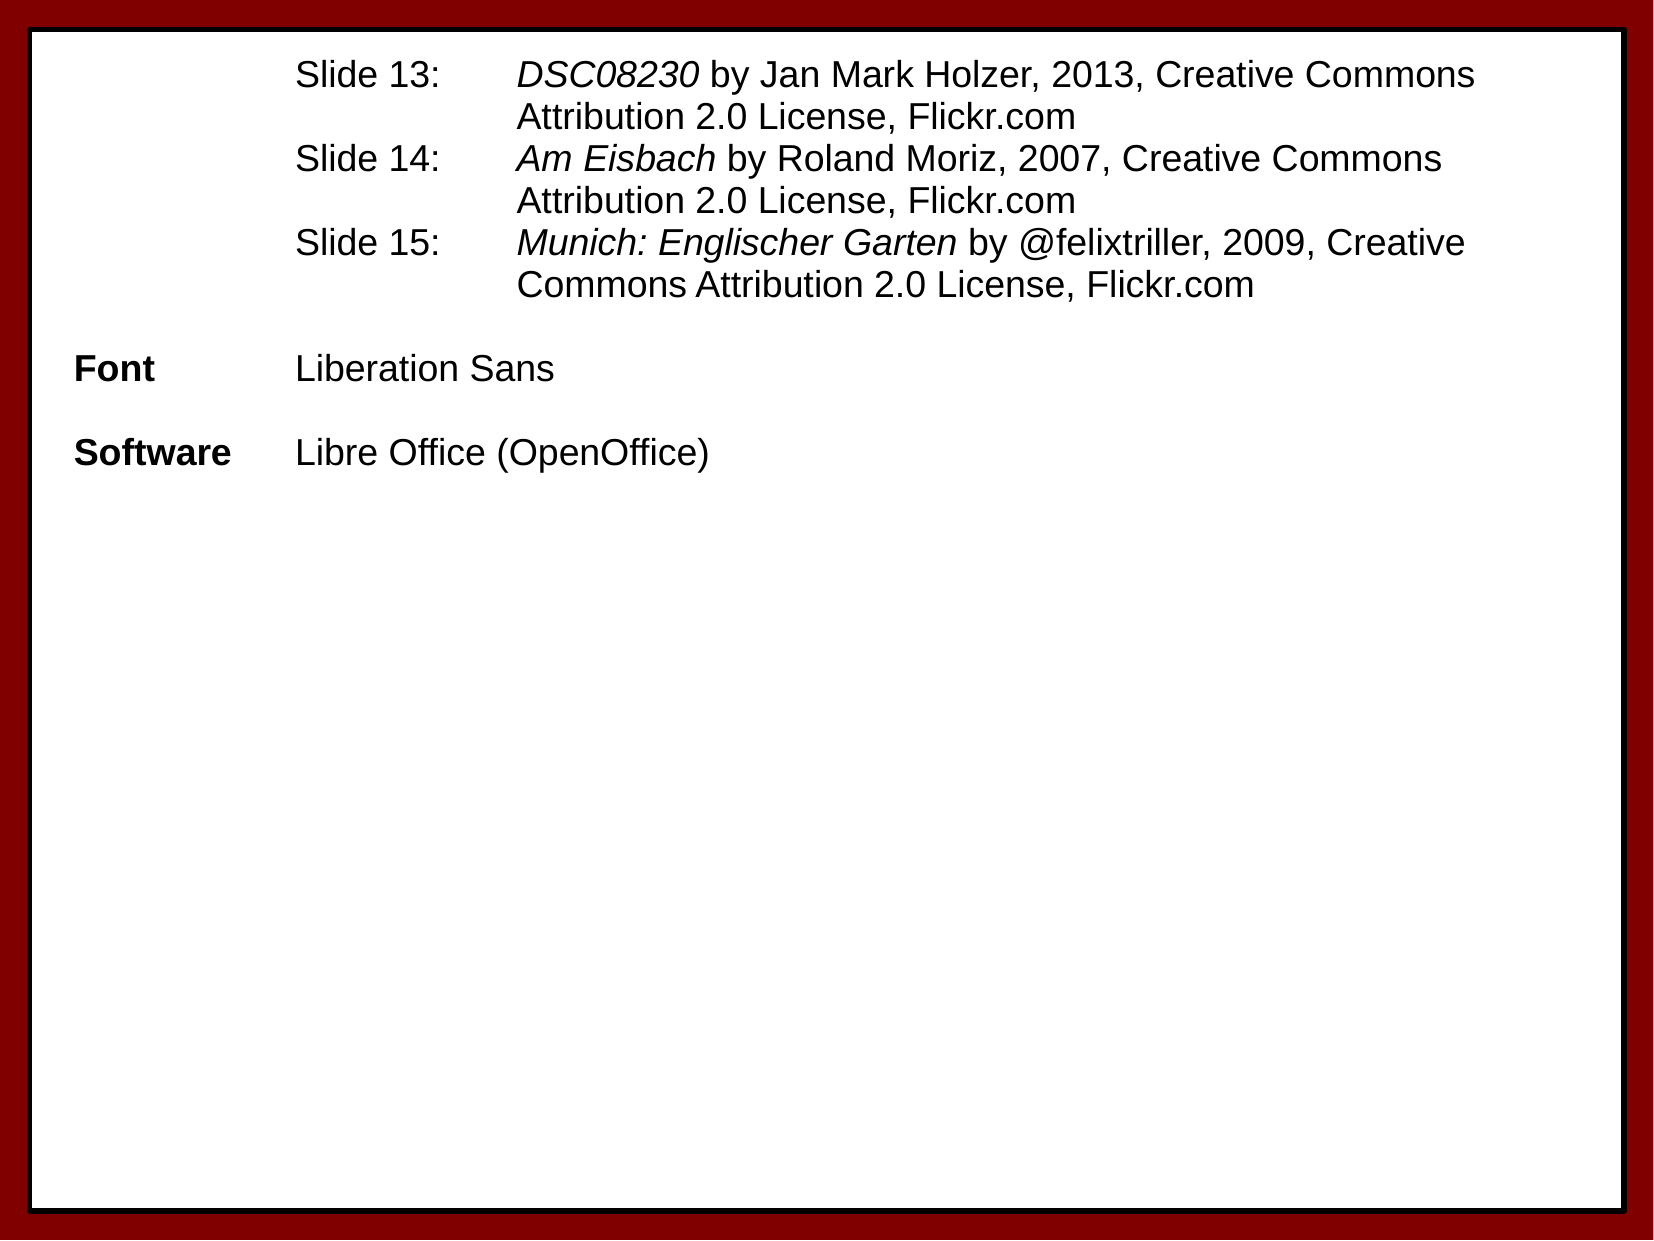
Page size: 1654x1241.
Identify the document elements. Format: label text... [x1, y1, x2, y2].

text_box Slide 13: DSC08230 by Jan Mark Holzer, 2013, Creative Commons Attribution 2.0 License, Flickr.com Slide 14: Am Eisbach by Roland Moriz, 2007, Creative Commons Attribution 2.0 License, Flickr.com Slide 15: Munich: Englischer Garten by @felixtriller, 2009, Creative Commons Attribution 2.0 License, Flickr.com Font Liberation Sans Software Libre Office (OpenOffice) [59, 45, 1595, 1195]
text_box [29, 29, 1625, 1211]
